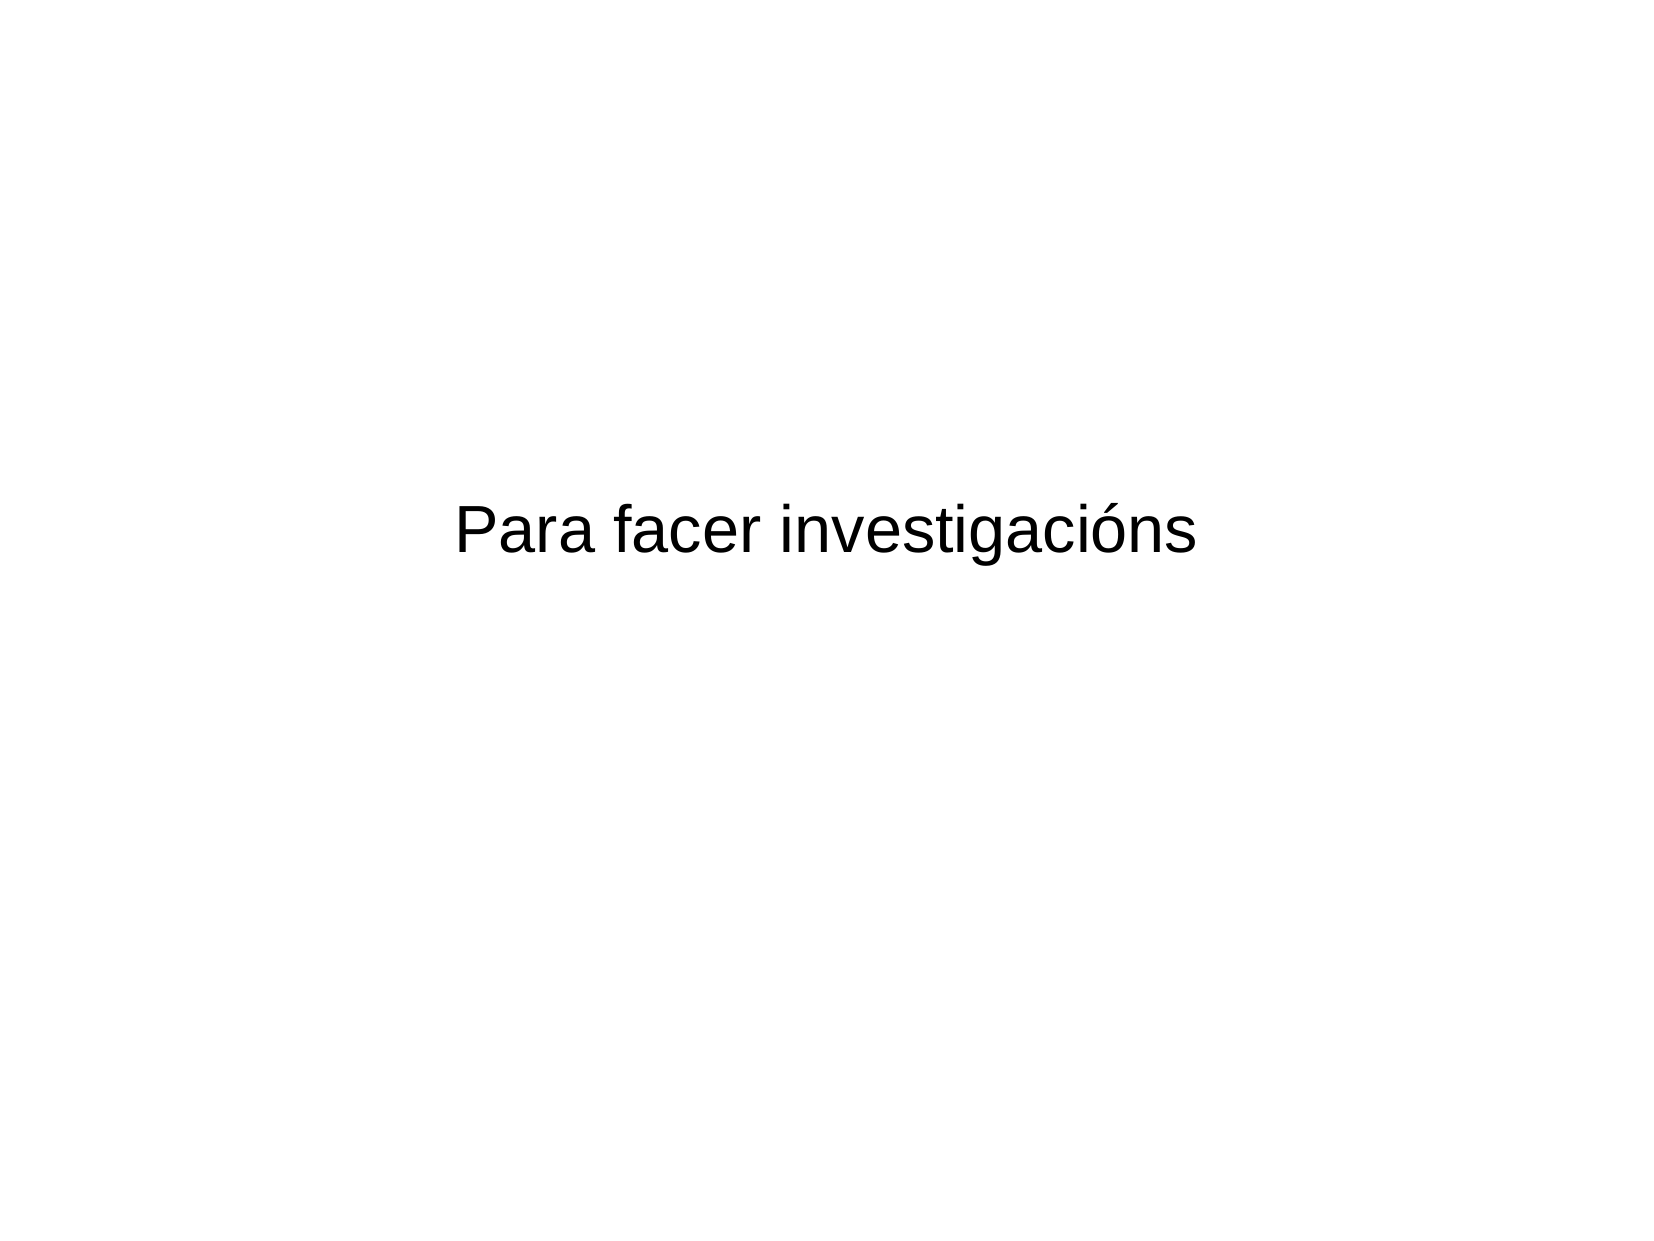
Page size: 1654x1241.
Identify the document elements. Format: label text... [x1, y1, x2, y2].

subtitle Para facer investigacións [82, 49, 1571, 1010]
